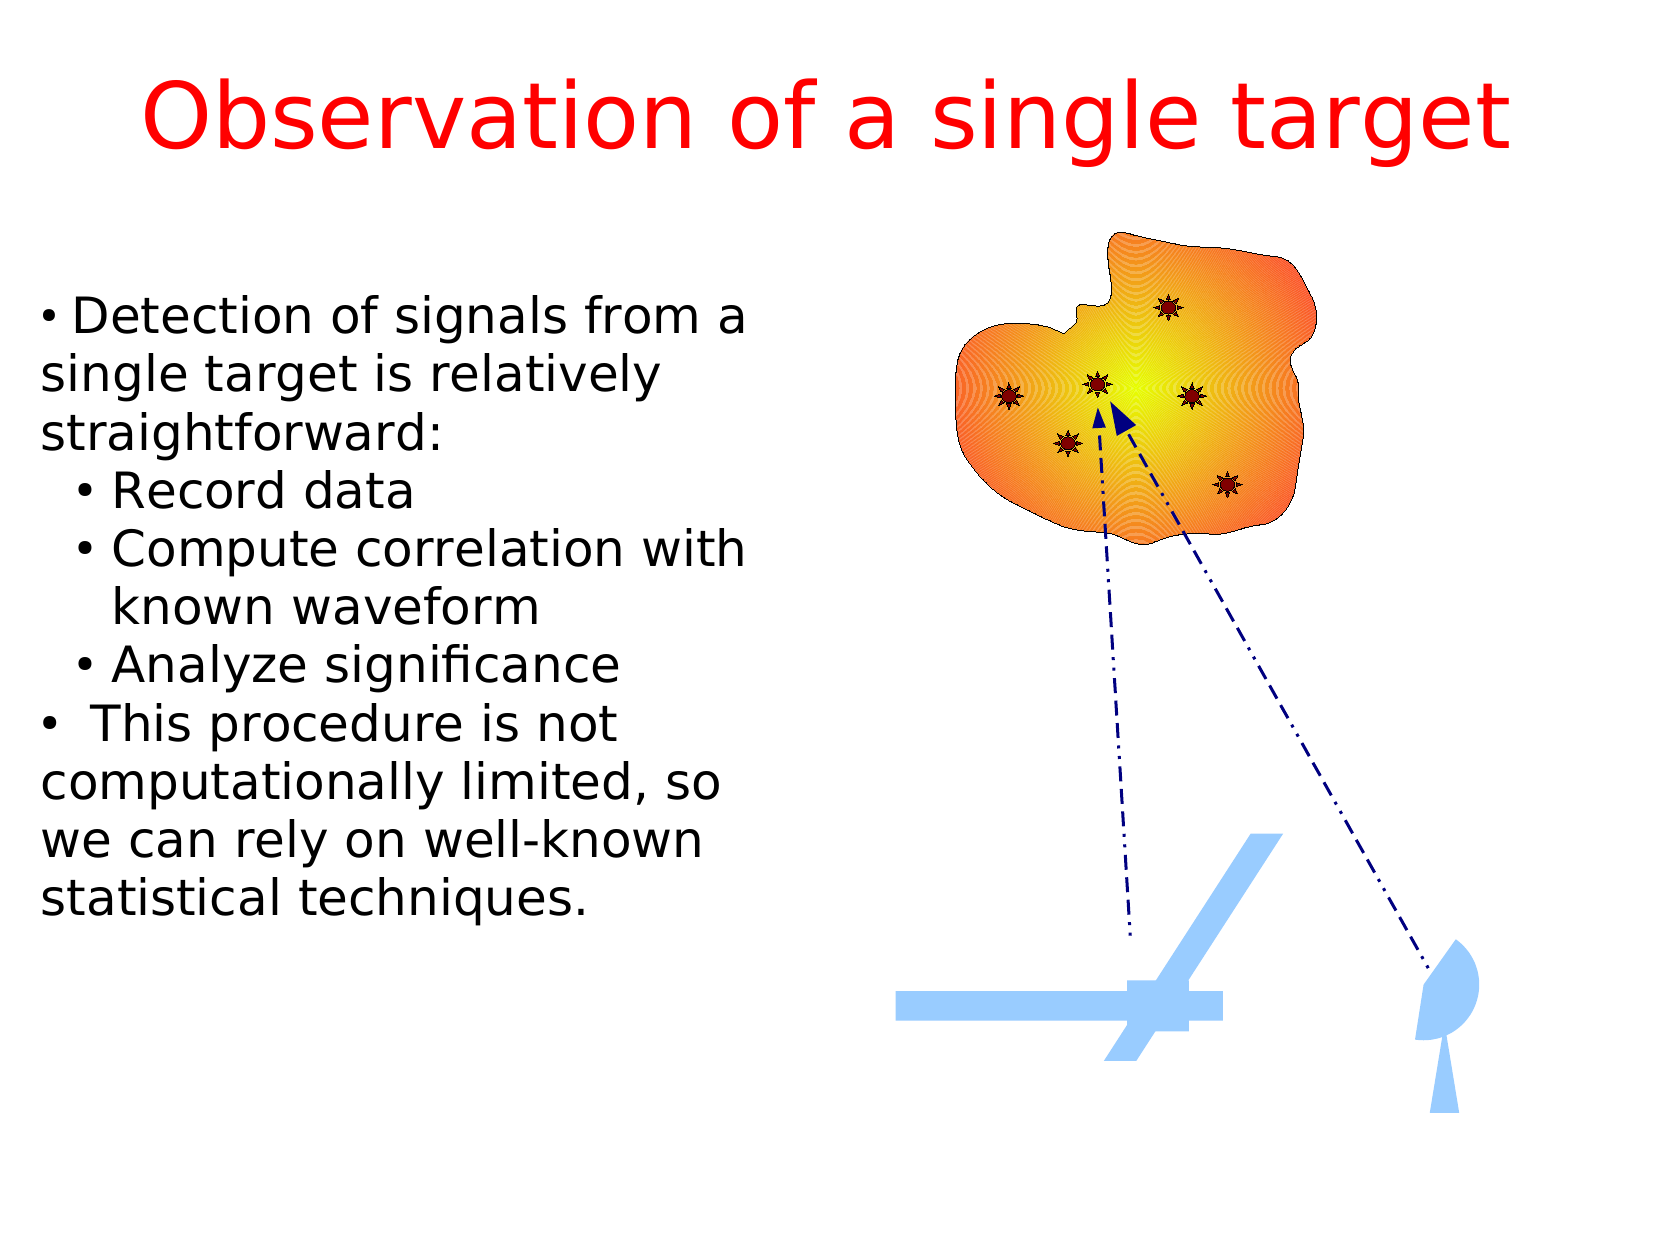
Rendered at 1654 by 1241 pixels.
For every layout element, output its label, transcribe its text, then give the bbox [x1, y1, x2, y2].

text_box Detection of signals from a single target is relatively straightforward: Record data Compute correlation with known waveform Analyze significance This procedure is not computationally limited, so we can rely on well-known statistical techniques. [23, 276, 825, 939]
text_box [895, 833, 1284, 1061]
title Observation of a single target [82, 13, 1571, 221]
text_box [955, 232, 1317, 545]
text_box [1415, 939, 1480, 1113]
